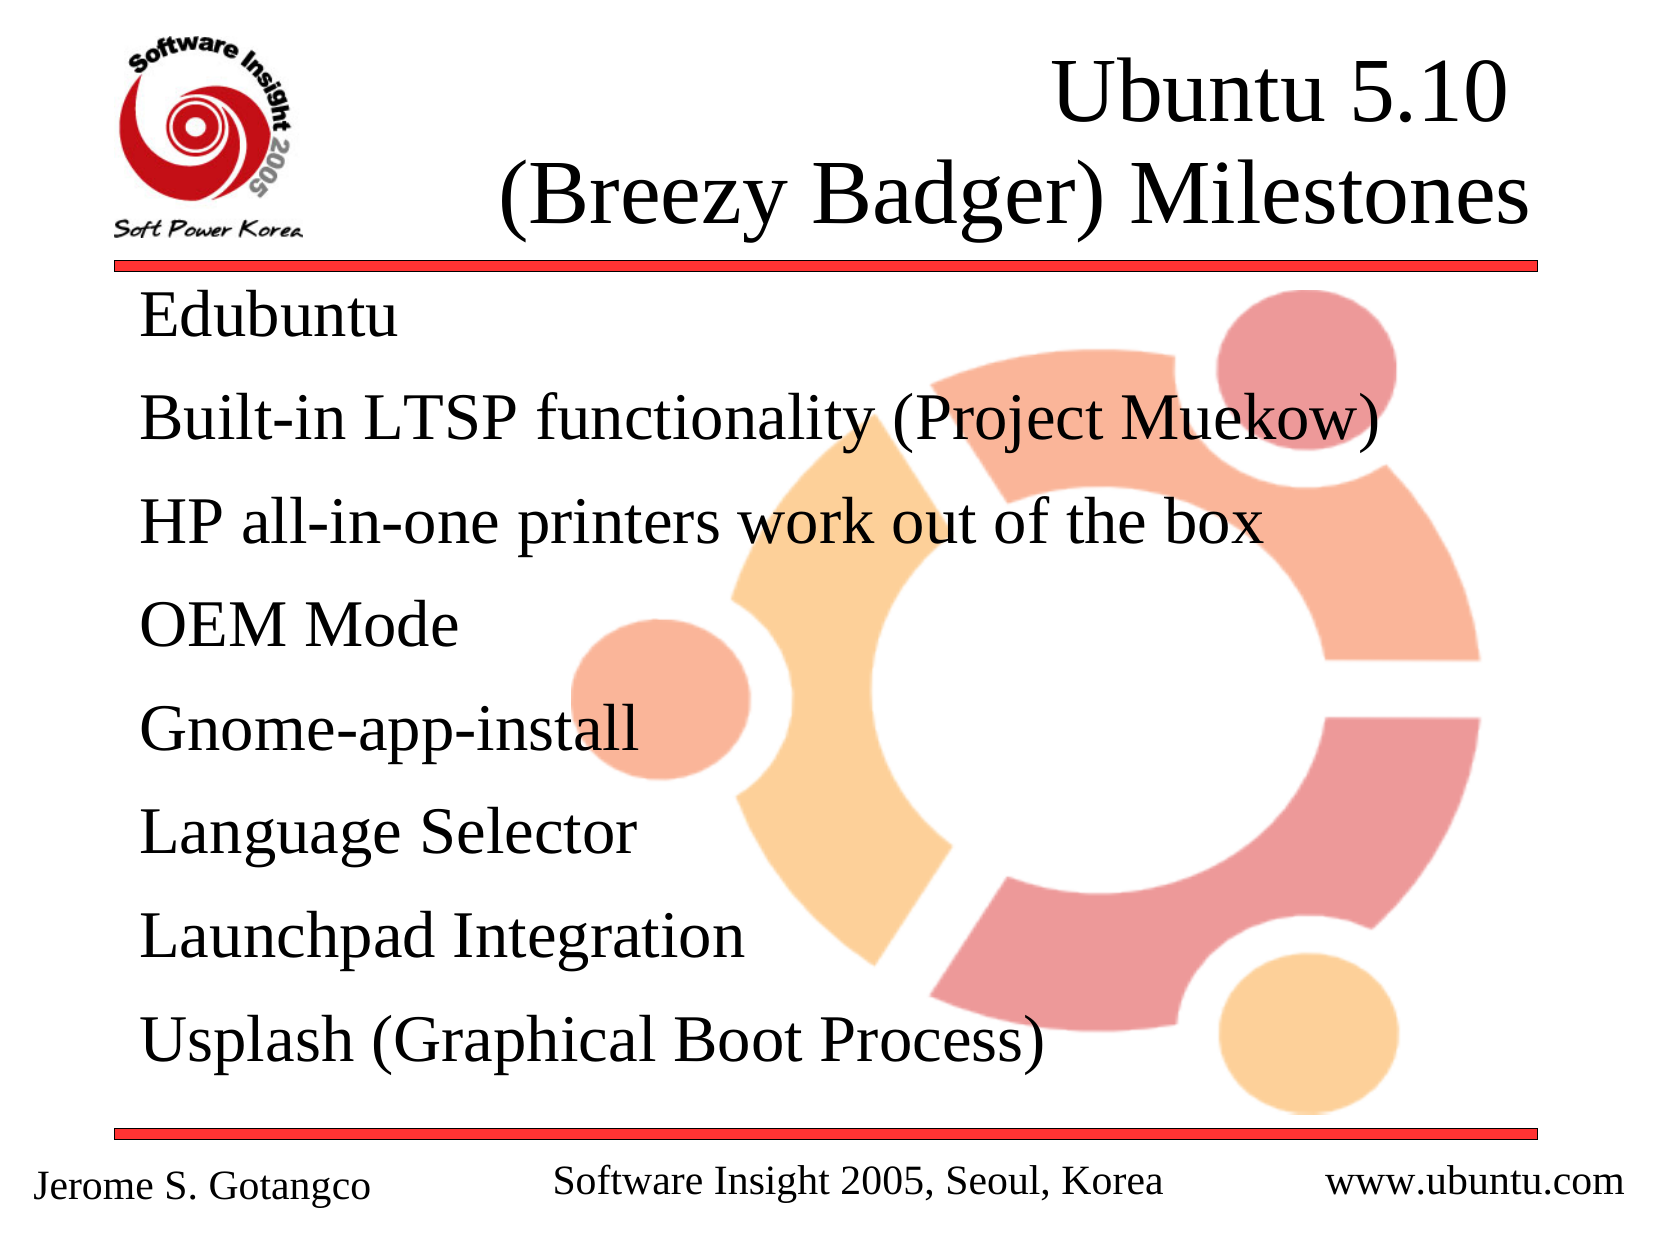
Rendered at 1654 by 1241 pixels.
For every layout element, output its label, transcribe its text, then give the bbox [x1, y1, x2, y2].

picture [114, 36, 303, 238]
list Edubuntu Built-in LTSP functionality (Project Muekow) HP all-in-one printers work out of the box OEM Mode Gnome-app-install Language Selector Launchpad Integration Usplash (Graphical Boot Process) [121, 276, 1534, 1127]
title Ubuntu 5.10 (Breezy Badger) Milestones [334, 37, 1534, 246]
